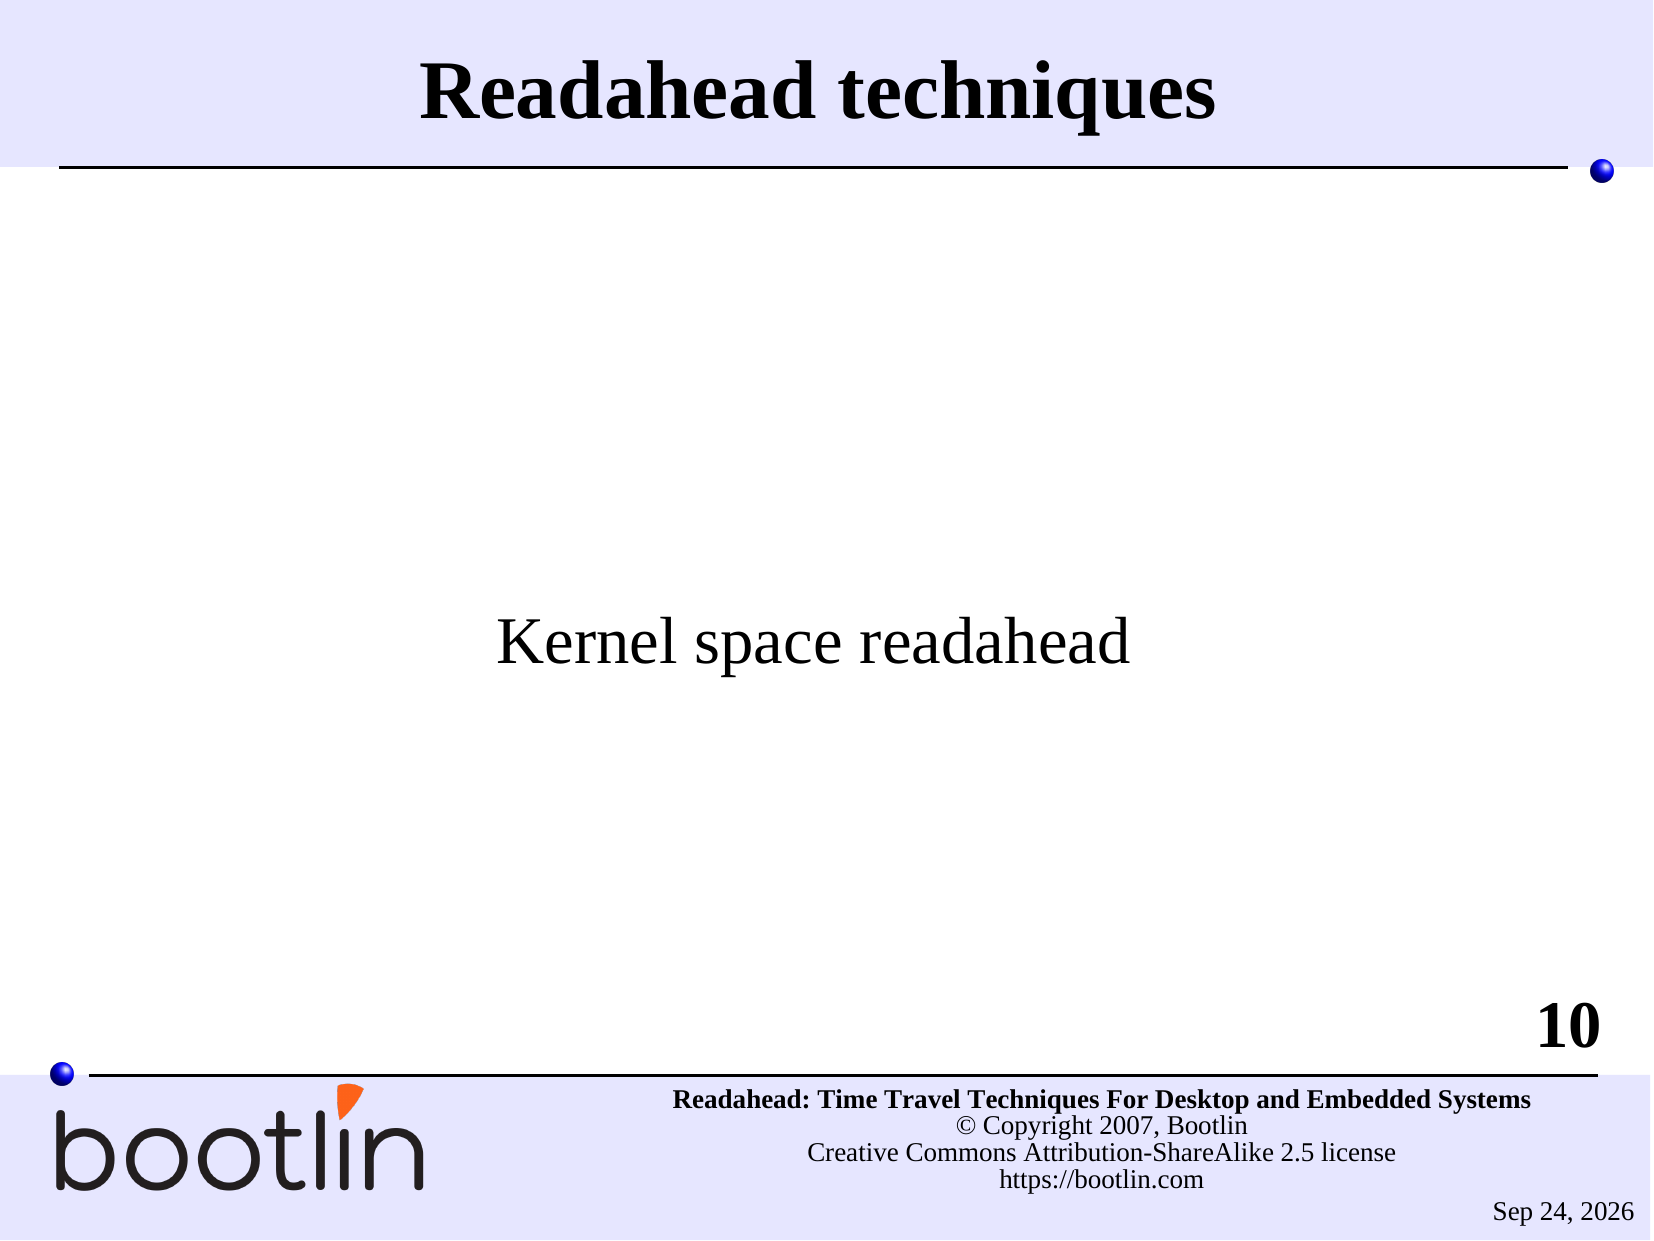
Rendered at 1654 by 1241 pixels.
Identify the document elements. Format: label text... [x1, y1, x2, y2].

title Readahead techniques [33, 29, 1604, 153]
subtitle Kernel space readahead [54, 216, 1574, 1066]
picture [17, 1060, 462, 1230]
